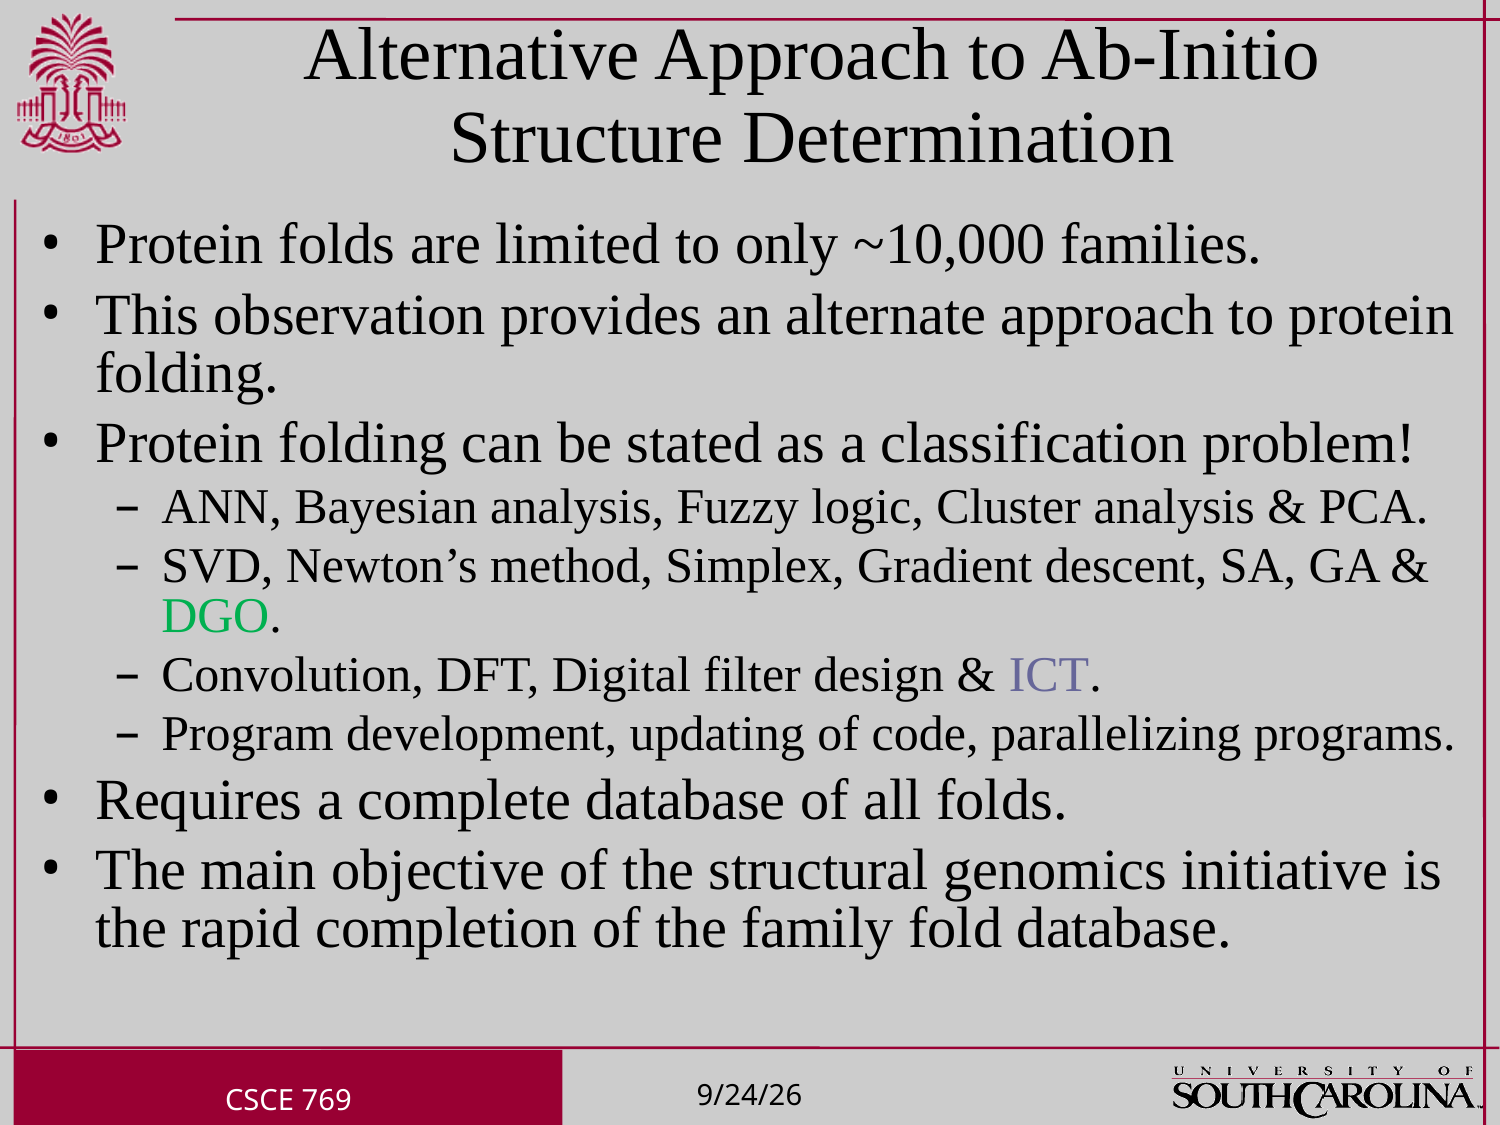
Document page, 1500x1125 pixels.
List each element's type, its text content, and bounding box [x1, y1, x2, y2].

picture [1162, 1050, 1483, 1125]
list Protein folds are limited to only ~10,000 families. This observation provides an alternate approach to protein folding. Protein folding can be stated as a classification problem! ANN, Bayesian analysis, Fuzzy logic, Cluster analysis & PCA. SVD, Newton’s method, Simplex, Gradient descent, SA, GA & DGO. Convolution, DFT, Digital filter design & ICT. Program development, updating of code, parallelizing programs. Requires a complete database of all folds. The main objective of the structural genomics initiative is the rapid completion of the family fold database. [24, 200, 1476, 1028]
picture [12, 12, 131, 155]
title Alternative Approach to Ab-Initio Structure Determination [174, 0, 1450, 188]
